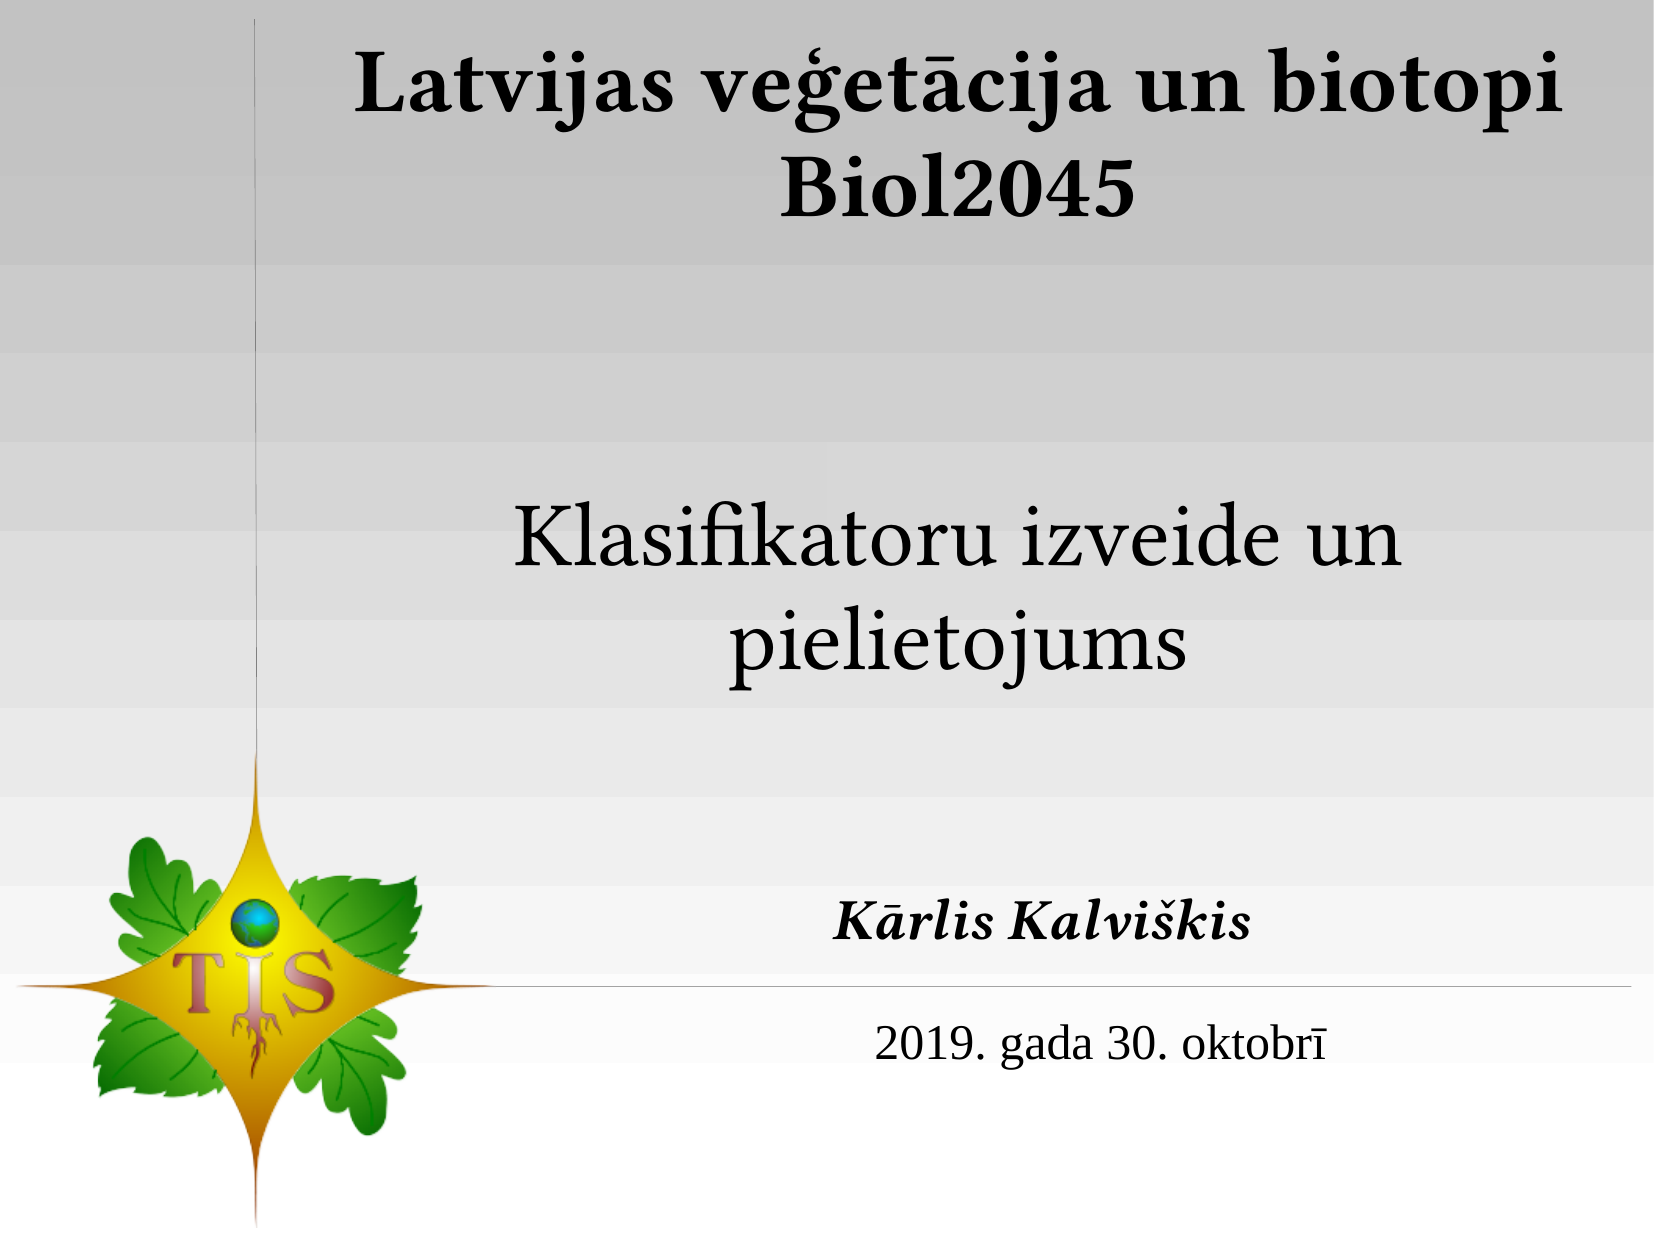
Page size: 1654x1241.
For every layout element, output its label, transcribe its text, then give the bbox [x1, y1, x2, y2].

title Klasifikatoru izveide un pielietojums [295, 314, 1625, 861]
list 2019. gada 30. oktobrī [476, 1015, 1654, 1241]
picture [0, 0, 1654, 1241]
